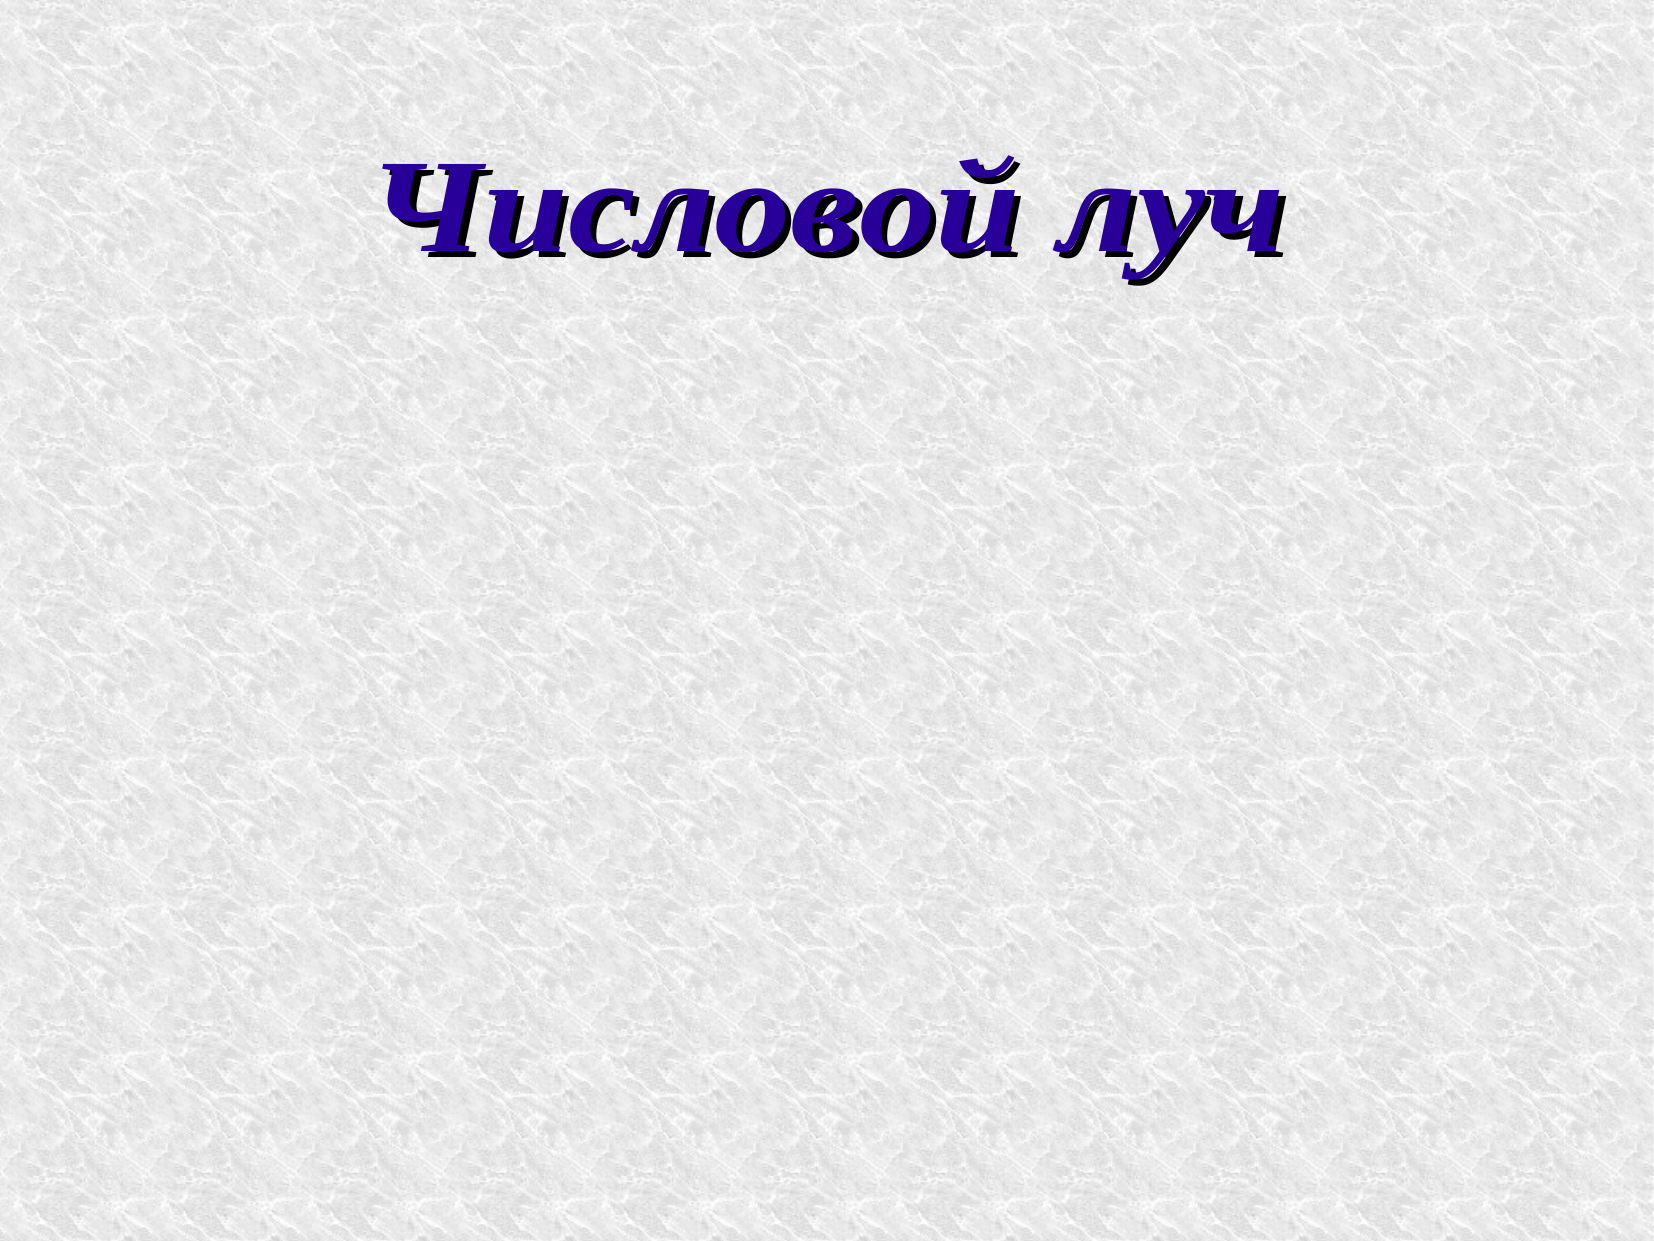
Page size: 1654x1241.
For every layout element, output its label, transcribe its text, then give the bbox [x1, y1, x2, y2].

picture [0, 0, 1654, 1241]
title Числовой луч [121, 102, 1534, 310]
